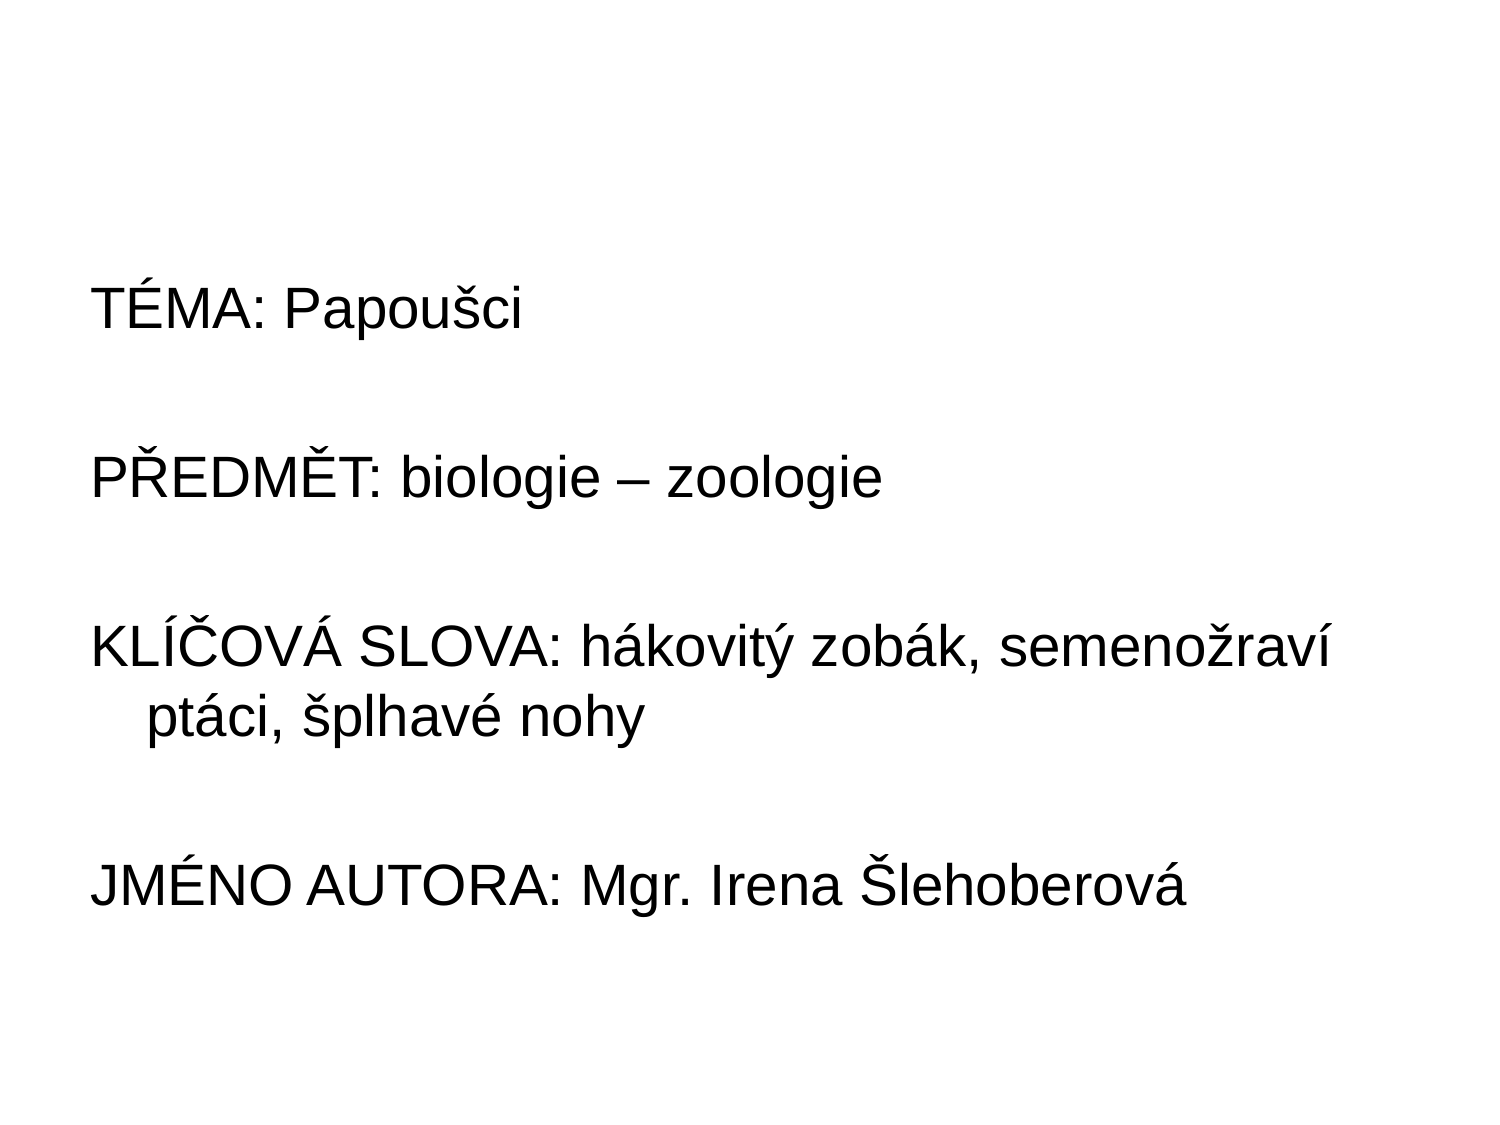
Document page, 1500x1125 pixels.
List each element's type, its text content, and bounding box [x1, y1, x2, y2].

list TÉMA: Papoušci PŘEDMĚT: biologie – zoologie KLÍČOVÁ SLOVA: hákovitý zobák, semenožraví ptáci, šplhavé nohy JMÉNO AUTORA: Mgr. Irena Šlehoberová [75, 262, 1426, 1010]
